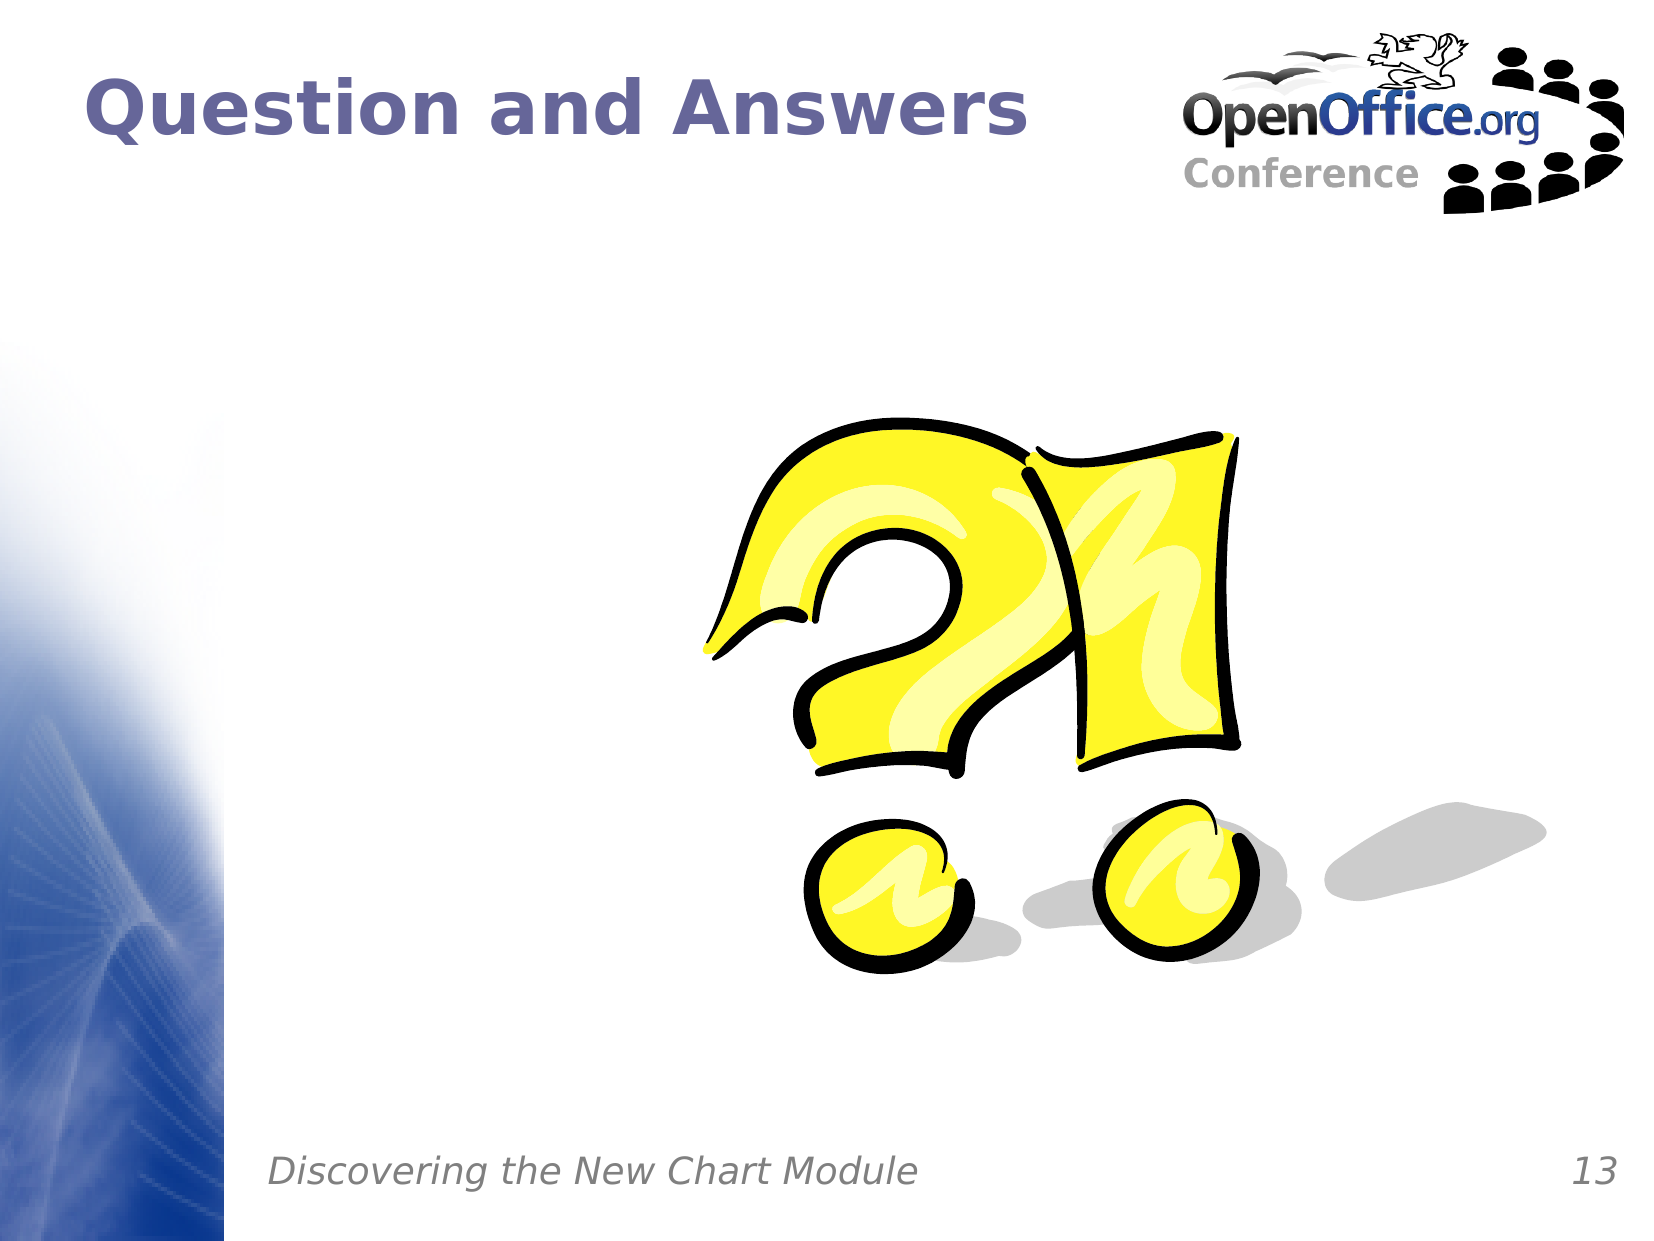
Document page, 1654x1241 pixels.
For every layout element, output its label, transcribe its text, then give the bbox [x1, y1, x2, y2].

picture [673, 387, 1577, 1004]
picture [1183, 33, 1624, 214]
picture [0, 0, 224, 1241]
title Question and Answers [24, 51, 1163, 165]
